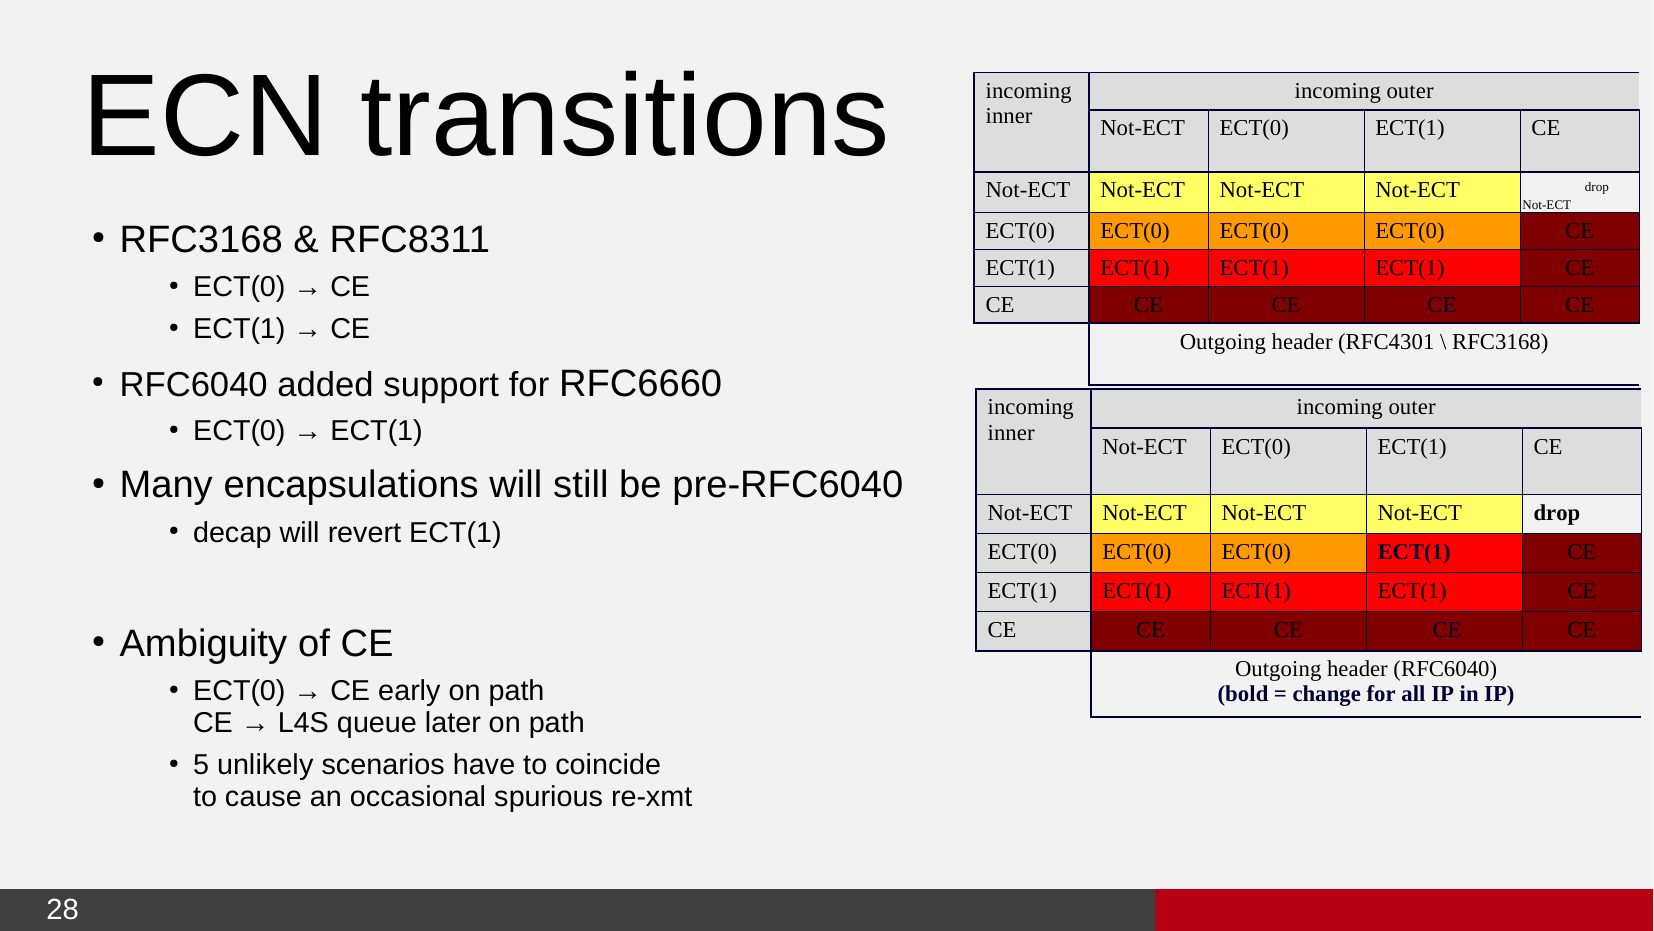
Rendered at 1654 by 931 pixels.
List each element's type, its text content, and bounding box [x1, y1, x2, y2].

list RFC3168 & RFC8311 ECT(0) → CE ECT(1) → CE RFC6040 added support for RFC6660 ECT(0) → ECT(1) Many encapsulations will still be pre-RFC6040 decap will revert ECT(1) Ambiguity of CE ECT(0) → CE early on path CE → L4S queue later on path 5 unlikely scenarios have to coincide to cause an occasional spurious re-xmt [82, 217, 1571, 821]
picture [972, 71, 1643, 719]
title ECN transitions [82, 37, 1571, 193]
